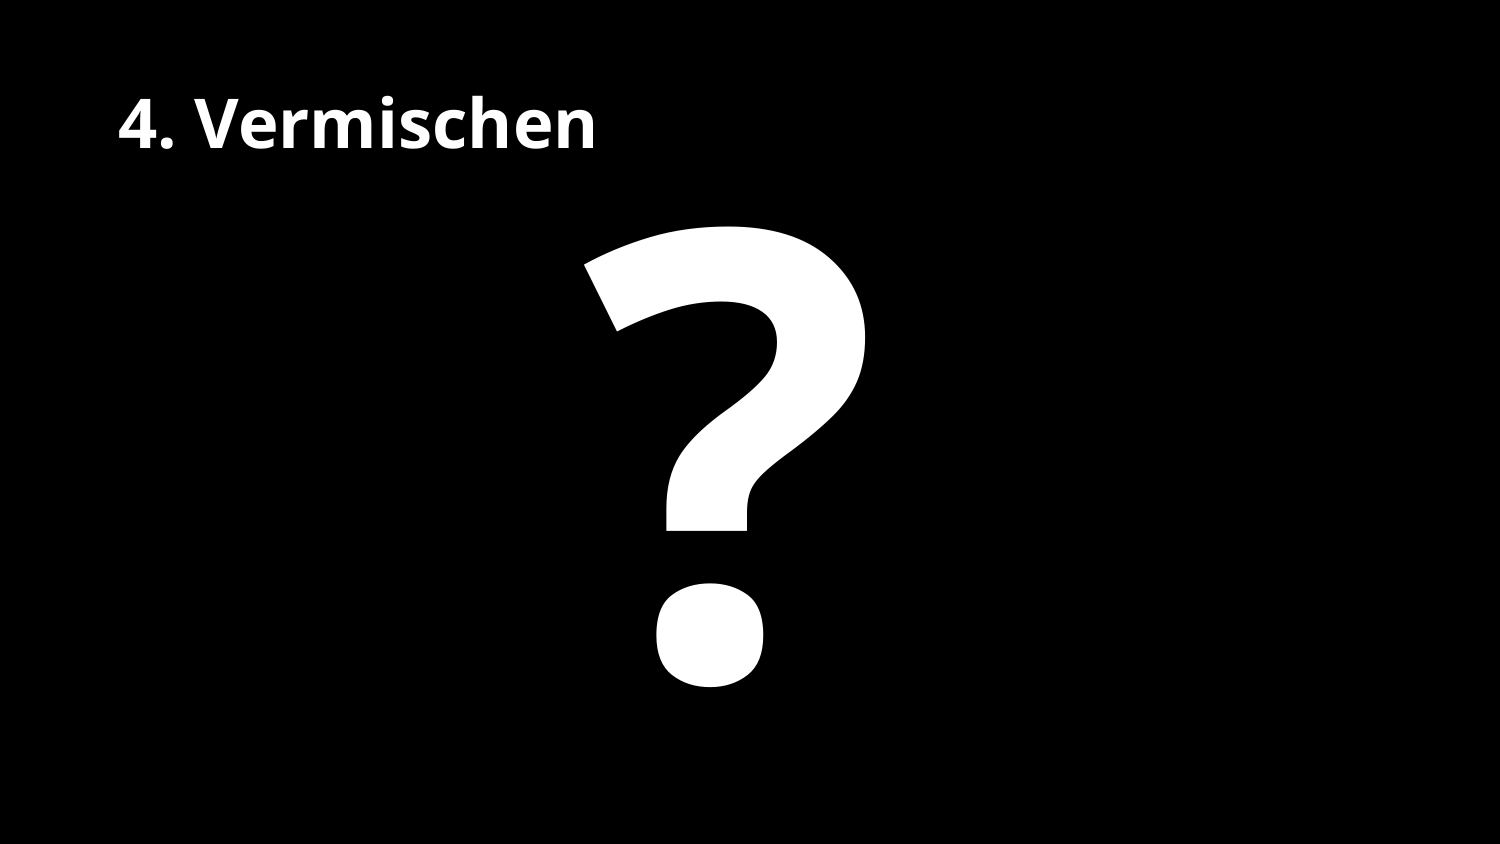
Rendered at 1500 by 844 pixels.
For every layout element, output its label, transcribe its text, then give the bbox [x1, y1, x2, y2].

text_box ? [567, 47, 1103, 820]
title 4. Vermischen [103, 44, 1397, 209]
